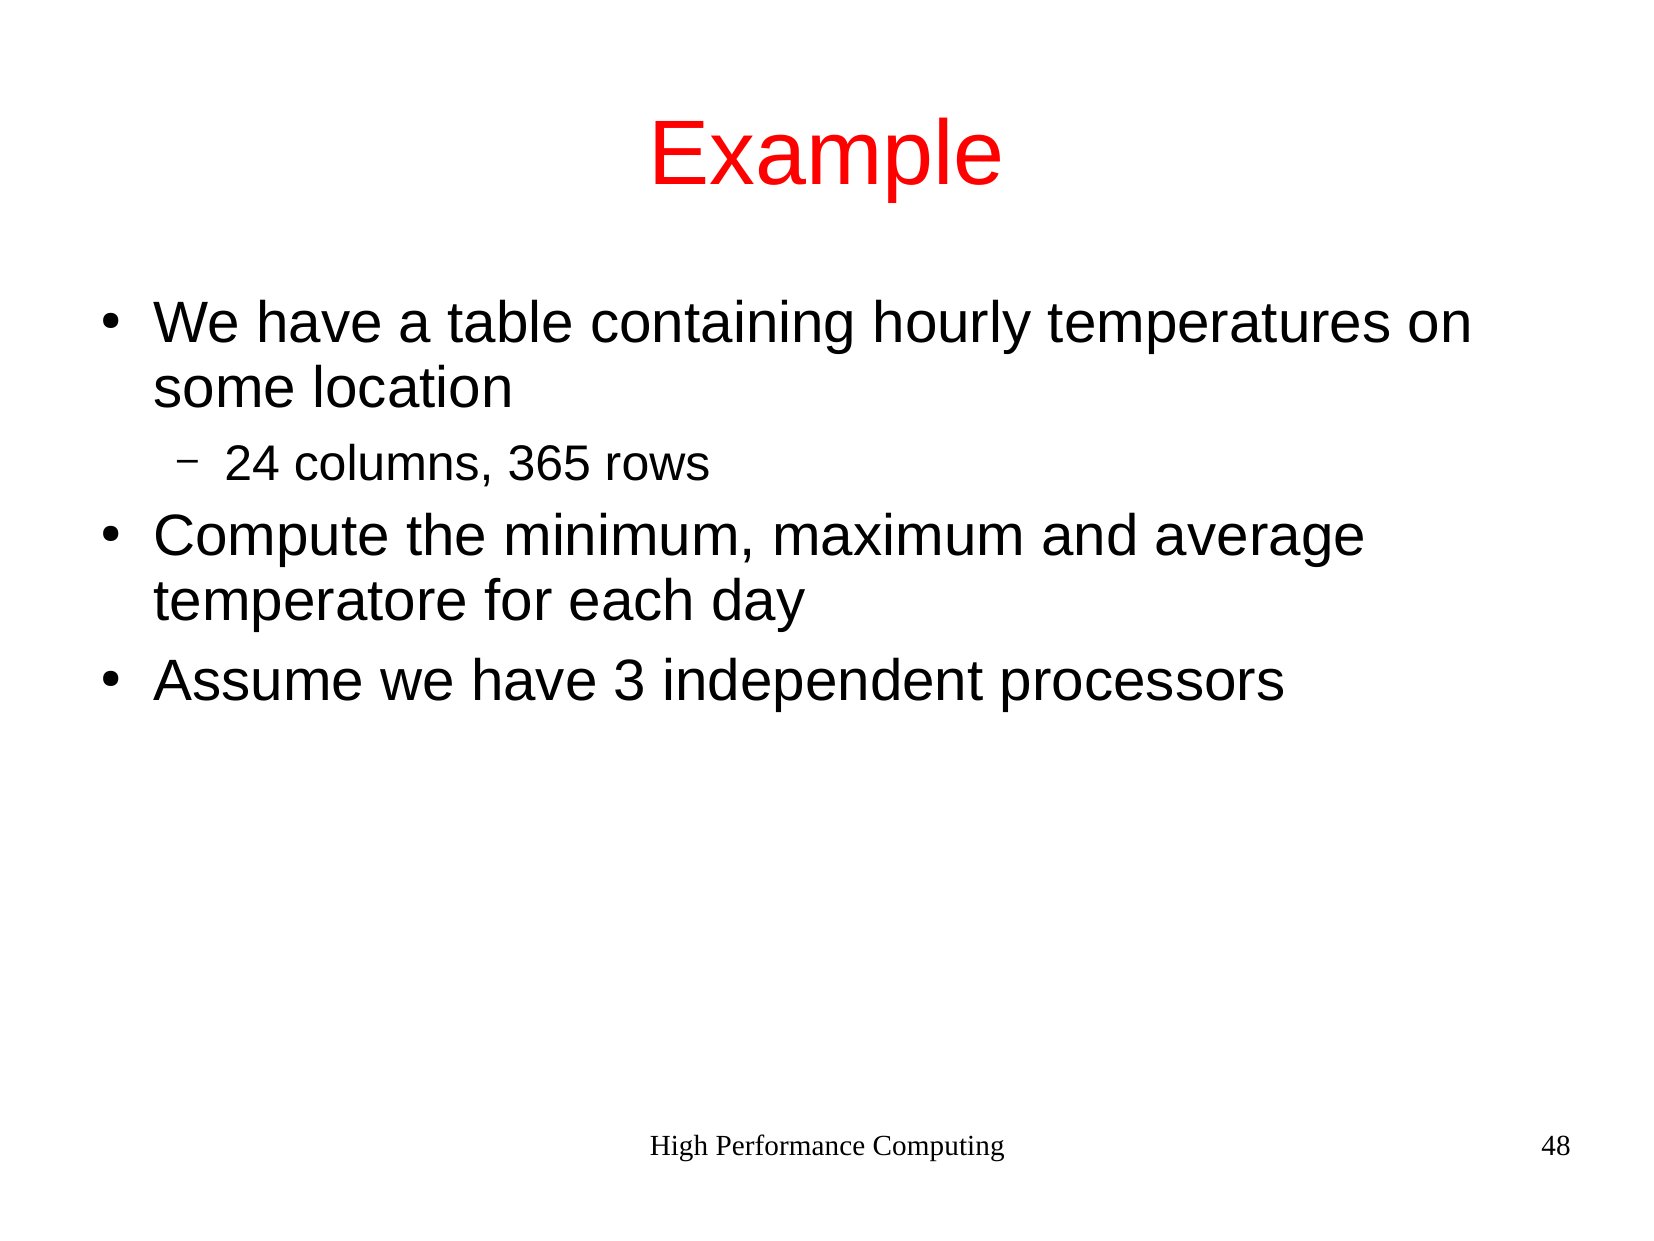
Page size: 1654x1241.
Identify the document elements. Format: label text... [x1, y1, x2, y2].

title Example [82, 49, 1571, 257]
list We have a table containing hourly temperatures on some location 24 columns, 365 rows Compute the minimum, maximum and average temperatore for each day Assume we have 3 independent processors [82, 290, 1571, 1109]
